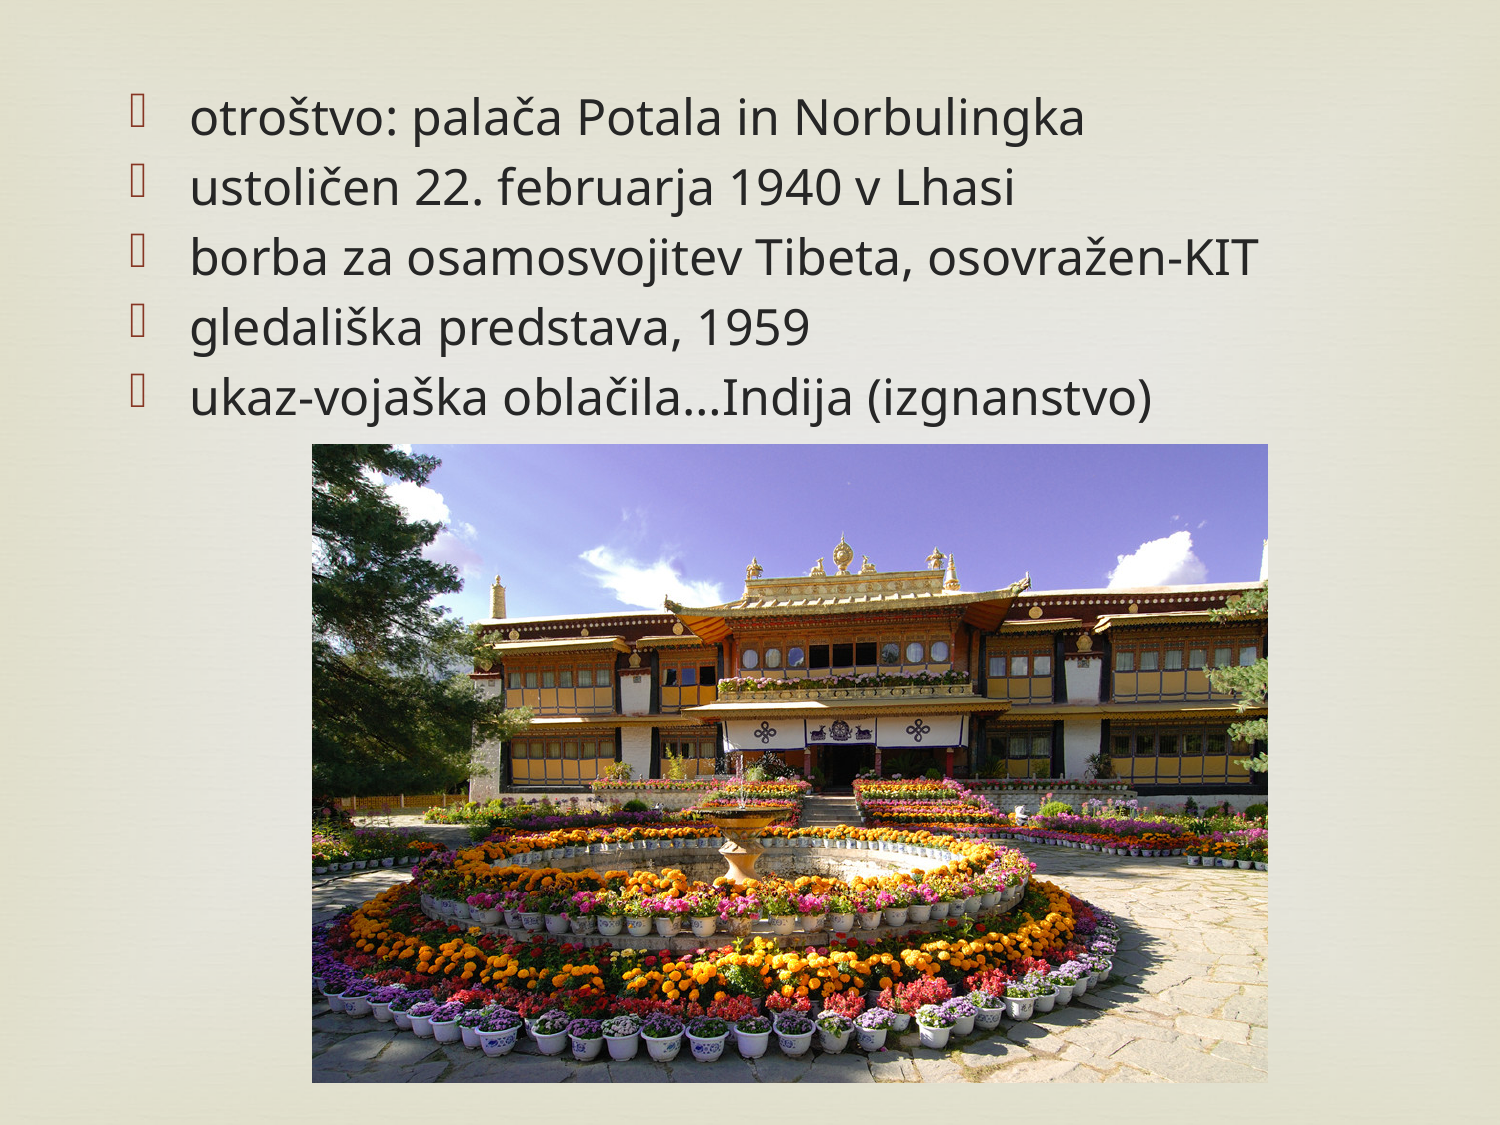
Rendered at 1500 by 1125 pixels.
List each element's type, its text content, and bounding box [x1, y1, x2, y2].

picture [312, 444, 1268, 1083]
text_box otroštvo: palača Potala in Norbulingka ustoličen 22. februarja 1940 v Lhasi borba za osamosvojitev Tibeta, osovražen-KIT gledališka predstava, 1959 ukaz-vojaška oblačila…Indija (izgnanstvo) [114, 78, 1386, 1005]
